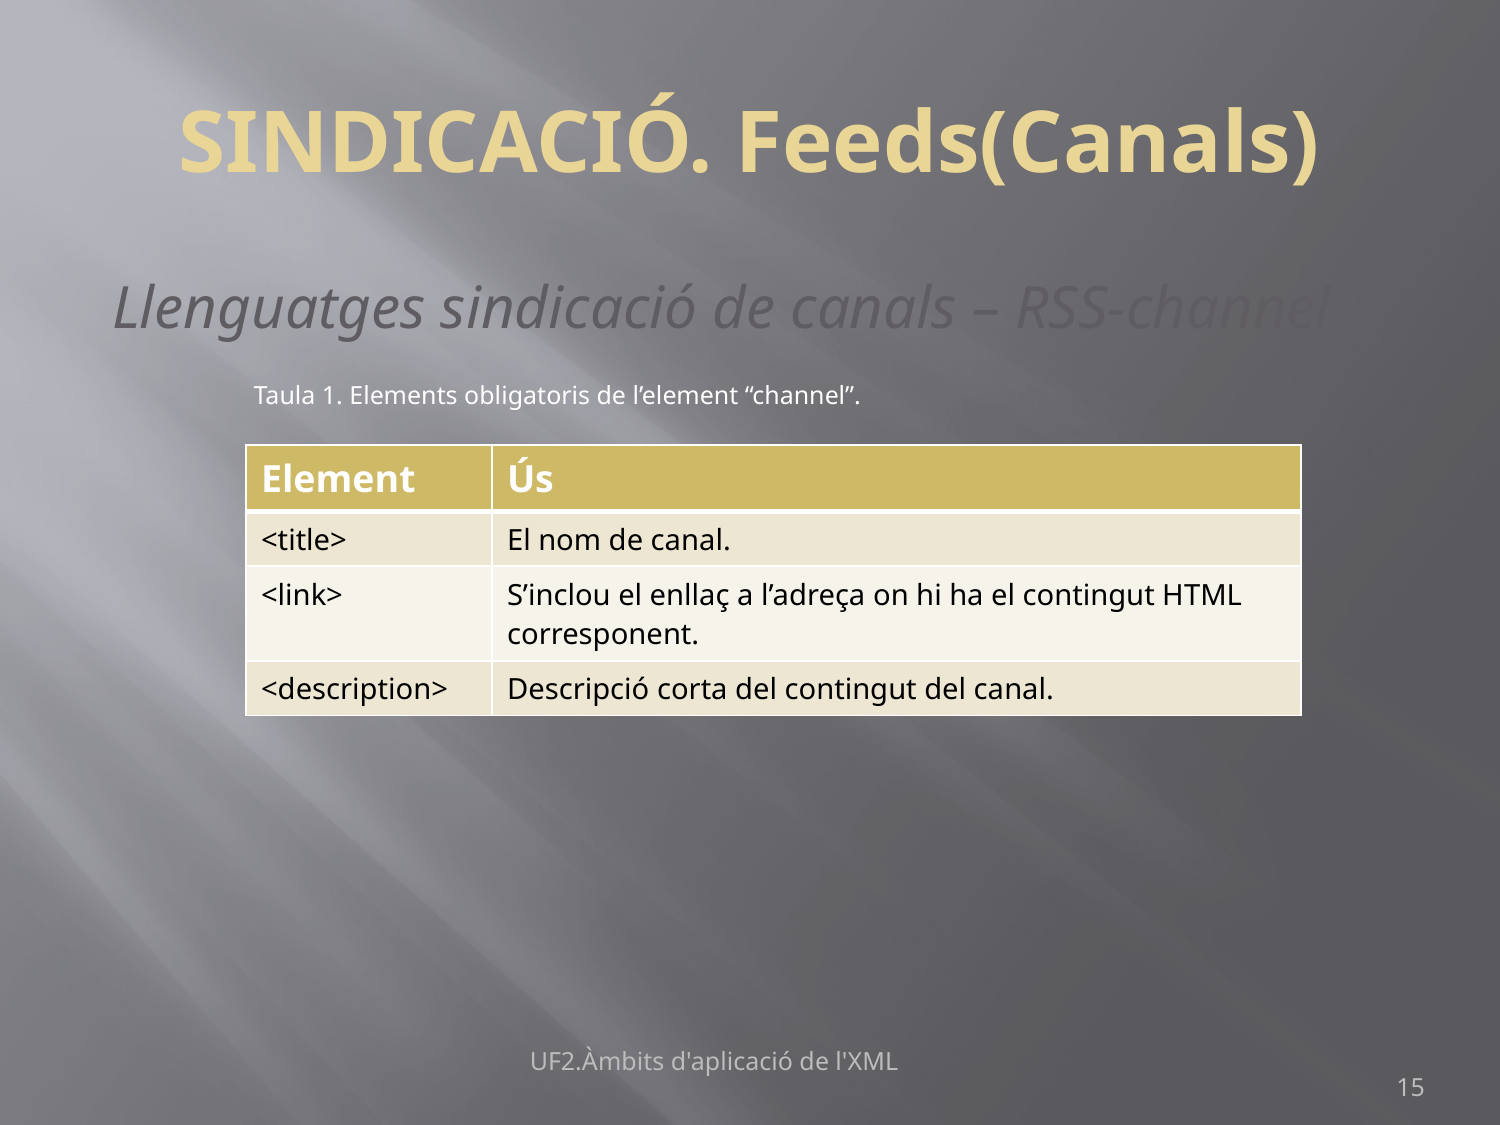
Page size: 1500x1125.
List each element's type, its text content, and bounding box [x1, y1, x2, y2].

table_cell <description> [247, 662, 491, 715]
table_header Ús [493, 446, 1300, 509]
table_cell S’inclou el enllaç a l’adreça on hi ha el contingut HTML corresponent. [493, 567, 1300, 660]
table_header Element [247, 446, 491, 509]
table_cell Descripció corta del contingut del canal. [493, 662, 1300, 715]
list Llenguatges sindicació de canals – RSS-channel Taula 1. Elements obligatoris de l’element “channel”. [75, 262, 1425, 1035]
title SINDICACIÓ. Feeds(Canals) [75, 45, 1425, 233]
table_cell El nom de canal. [493, 514, 1300, 565]
table_cell <title> [247, 514, 491, 565]
slide_number <número> [1299, 1052, 1425, 1113]
footer UF2.Àmbits d'aplicació de l'XML [512, 1052, 988, 1113]
table_cell <link> [247, 567, 491, 660]
picture [0, 0, 1500, 1125]
